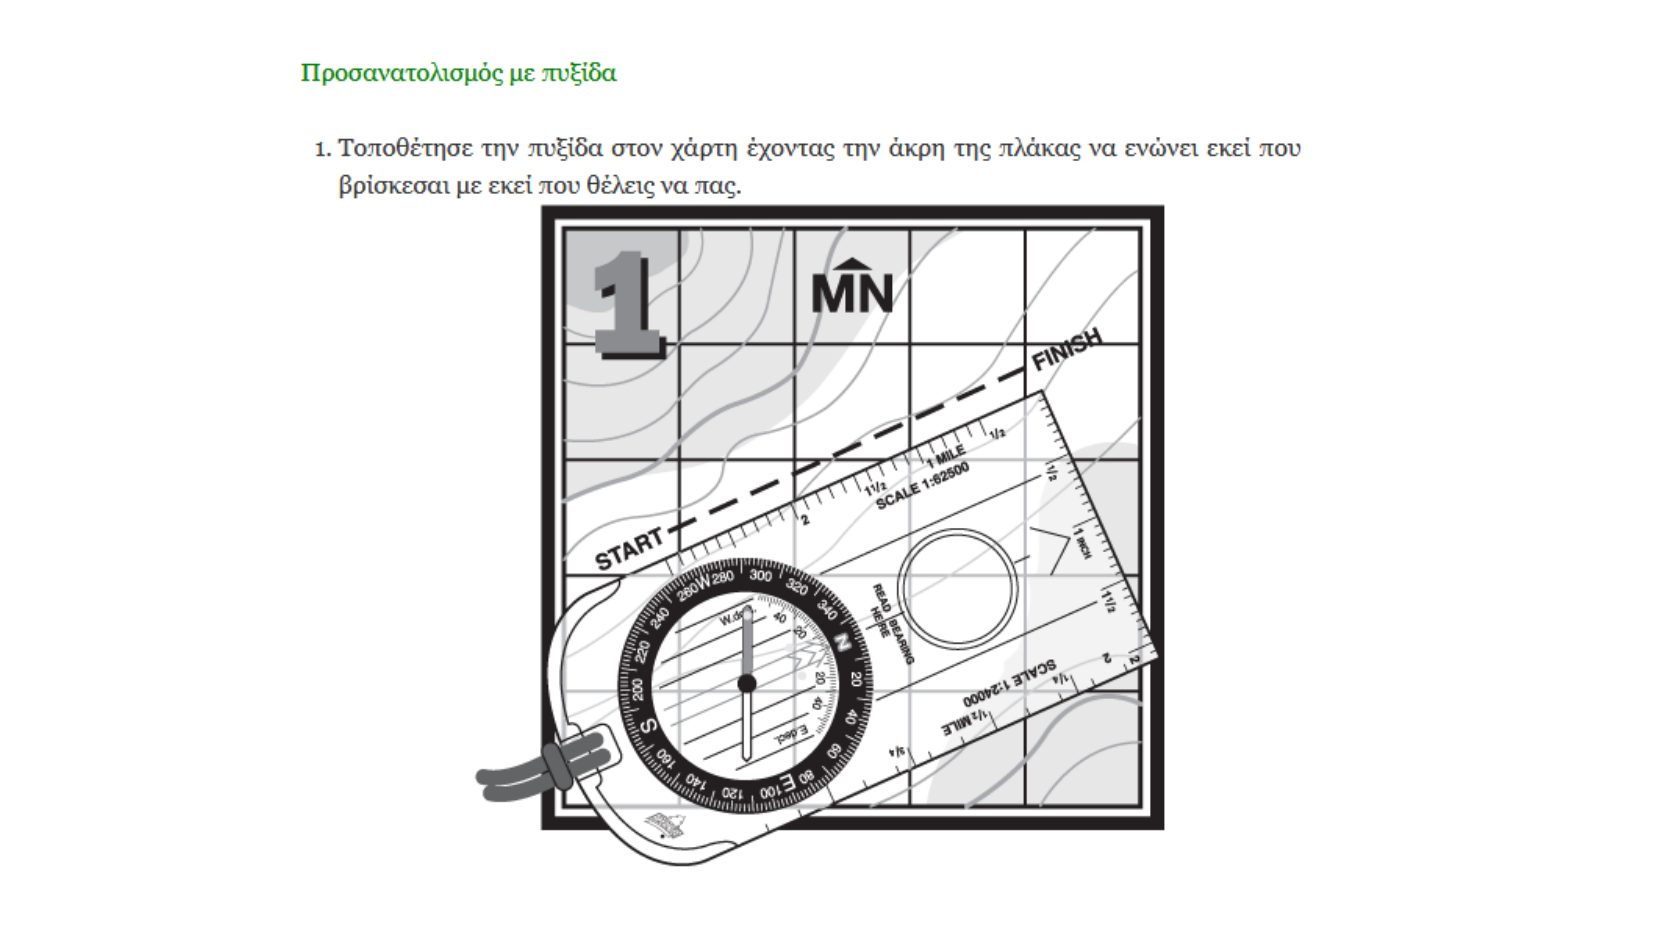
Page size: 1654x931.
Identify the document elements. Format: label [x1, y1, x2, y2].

picture [286, 50, 1371, 882]
